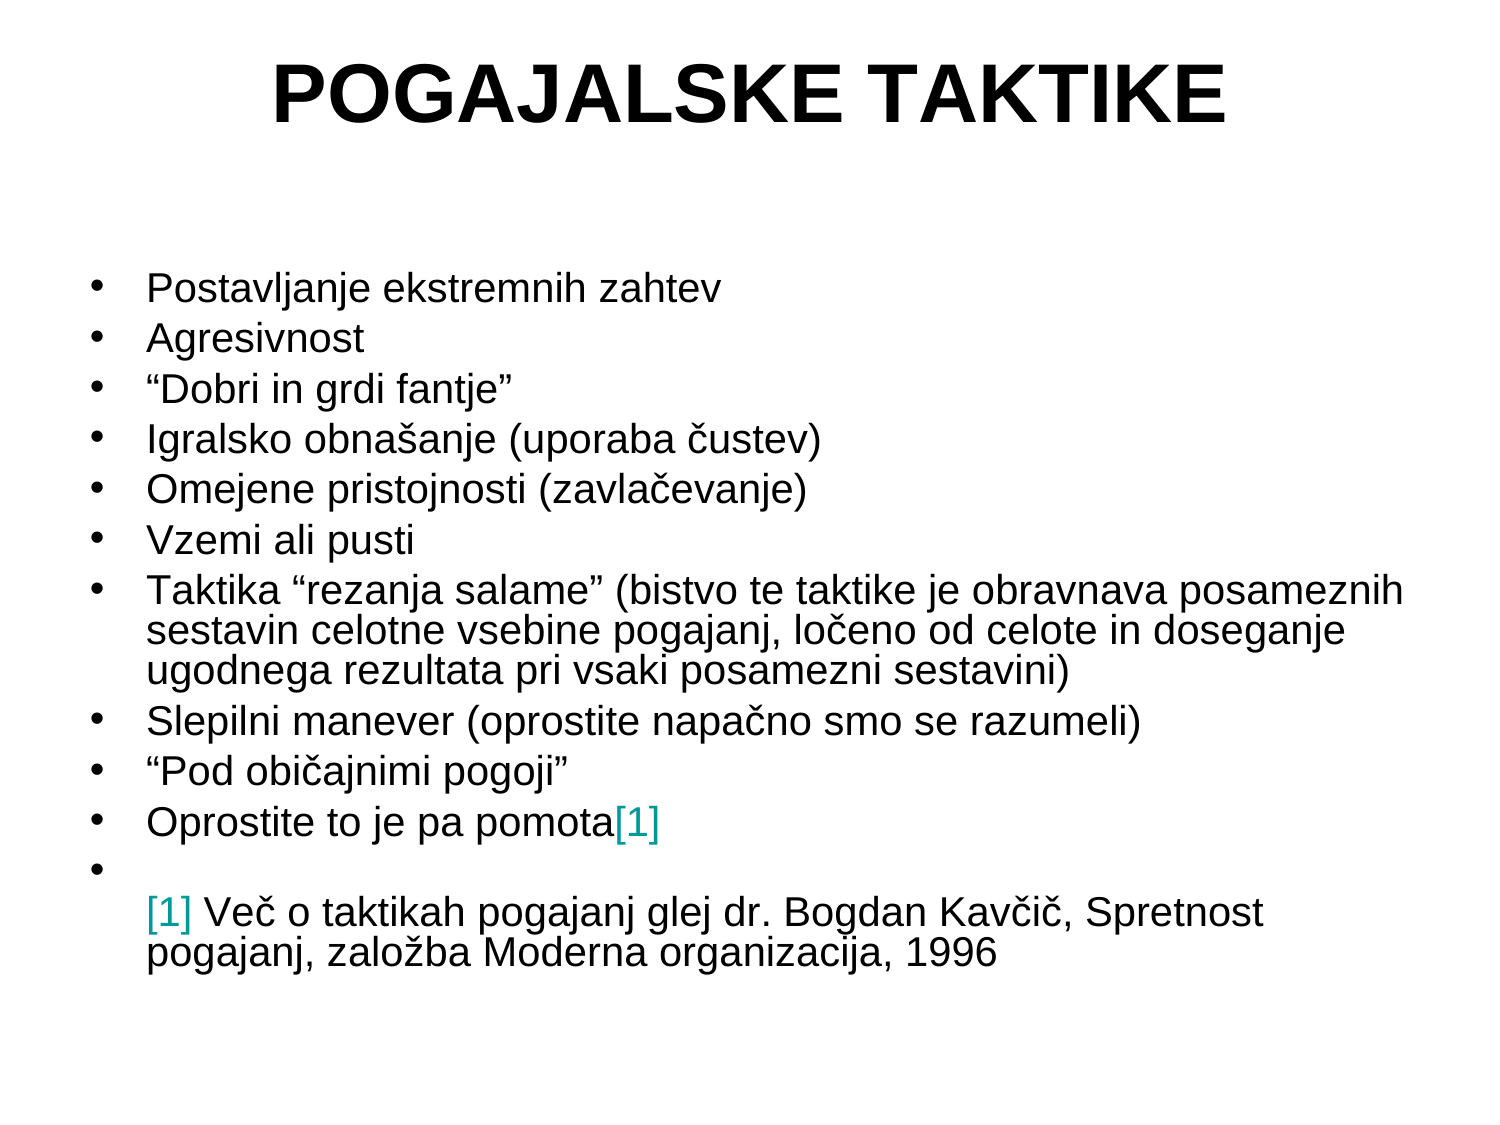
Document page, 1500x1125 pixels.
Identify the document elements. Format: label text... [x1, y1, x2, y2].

list Postavljanje ekstremnih zahtev Agresivnost “Dobri in grdi fantje” Igralsko obnašanje (uporaba čustev) Omejene pristojnosti (zavlačevanje) Vzemi ali pusti Taktika “rezanja salame” (bistvo te taktike je obravnava posameznih sestavin celotne vsebine pogajanj, ločeno od celote in doseganje ugodnega rezultata pri vsaki posamezni sestavini) Slepilni manever (oprostite napačno smo se razumeli) “Pod običajnimi pogoji” Oprostite to je pa pomota[1] [1] Več o taktikah pogajanj glej dr. Bogdan Kavčič, Spretnost pogajanj, založba Moderna organizacija, 1996 [75, 262, 1426, 1006]
title POGAJALSKE TAKTIKE [75, 31, 1426, 247]
